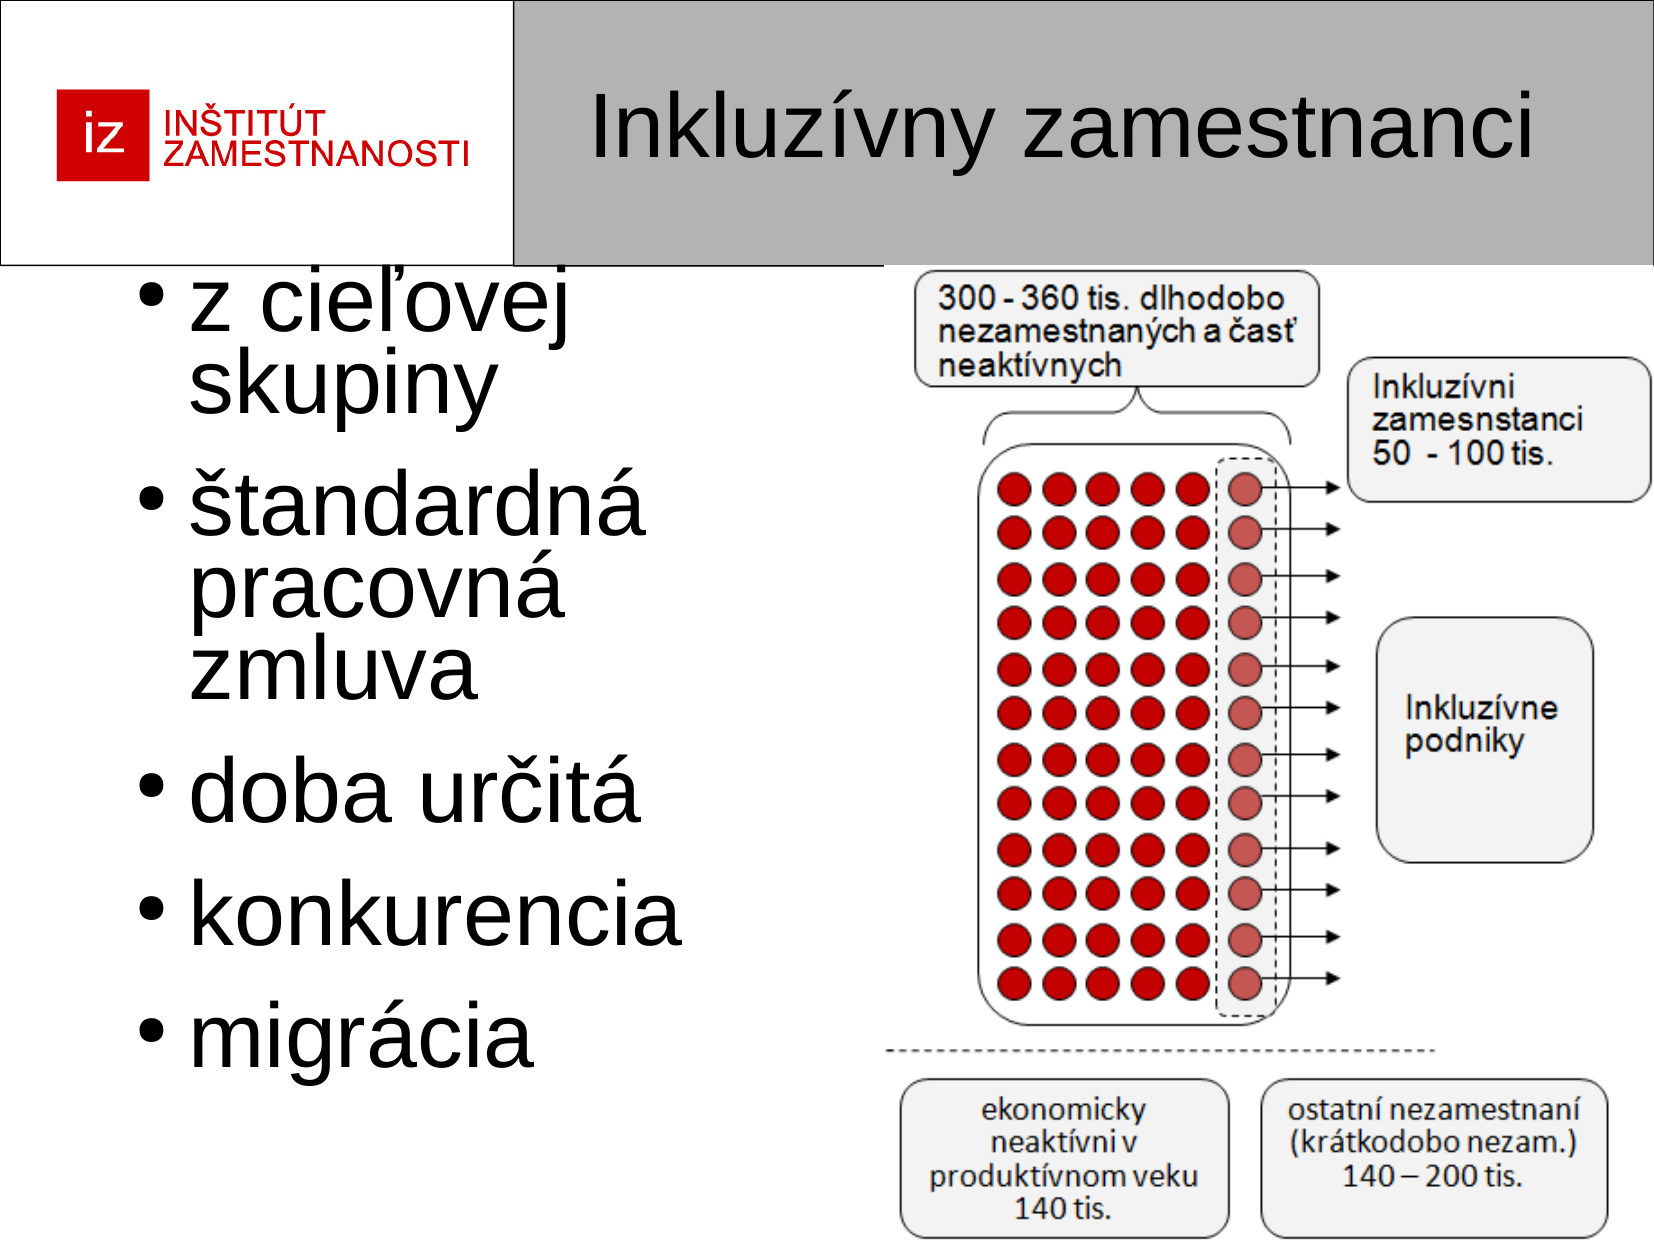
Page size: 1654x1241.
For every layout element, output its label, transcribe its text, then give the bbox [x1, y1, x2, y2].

title Inkluzívny zamestnanci [561, 37, 1565, 229]
list z cieľovej skupiny štandardná pracovná zmluva doba určitá konkurencia migrácia [118, 265, 735, 1182]
picture [884, 265, 1654, 1241]
picture [5, 8, 512, 257]
